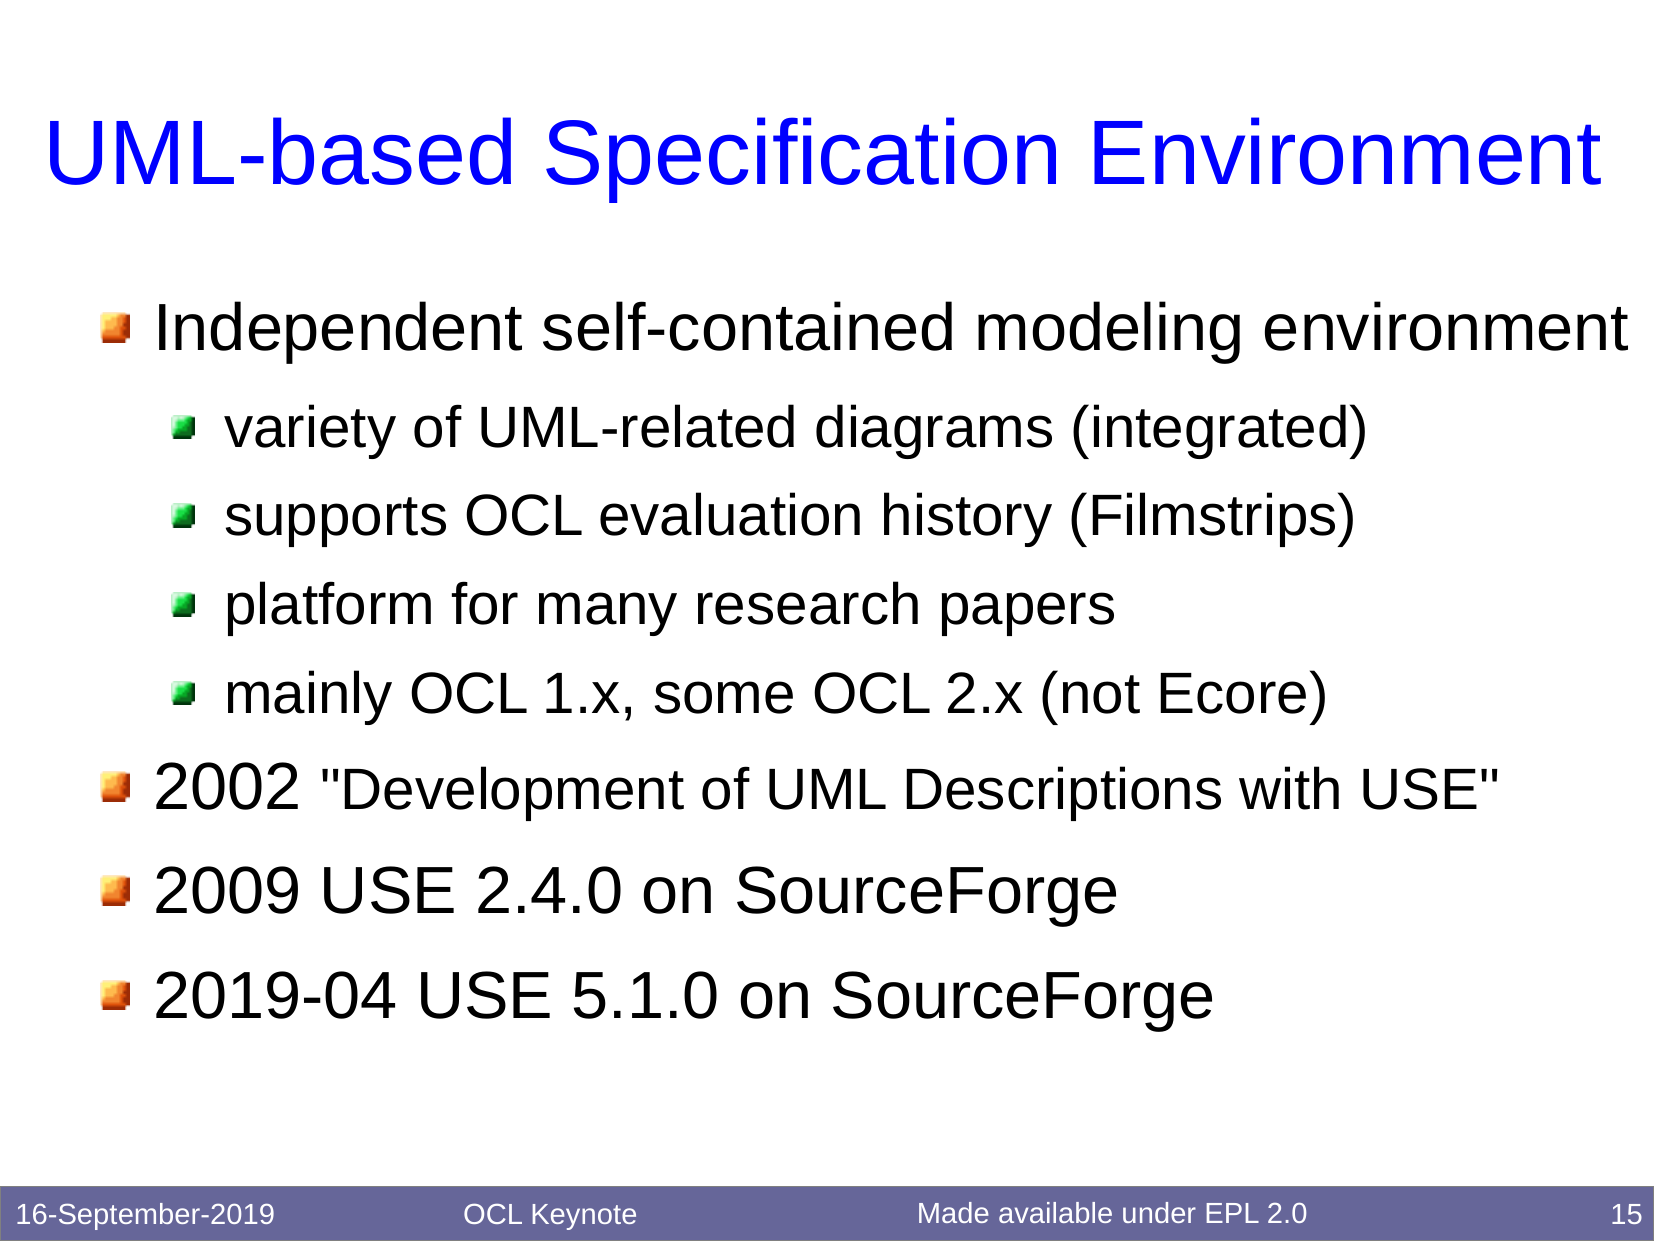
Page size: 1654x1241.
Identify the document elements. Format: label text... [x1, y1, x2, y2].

list Independent self-contained modeling environment variety of UML-related diagrams (integrated) supports OCL evaluation history (Filmstrips) platform for many research papers mainly OCL 1.x, some OCL 2.x (not Ecore) 2002 "Development of UML Descriptions with USE" 2009 USE 2.4.0 on SourceForge 2019-04 USE 5.1.0 on SourceForge [82, 290, 1634, 1033]
title UML-based Specification Environment [31, 49, 1617, 257]
